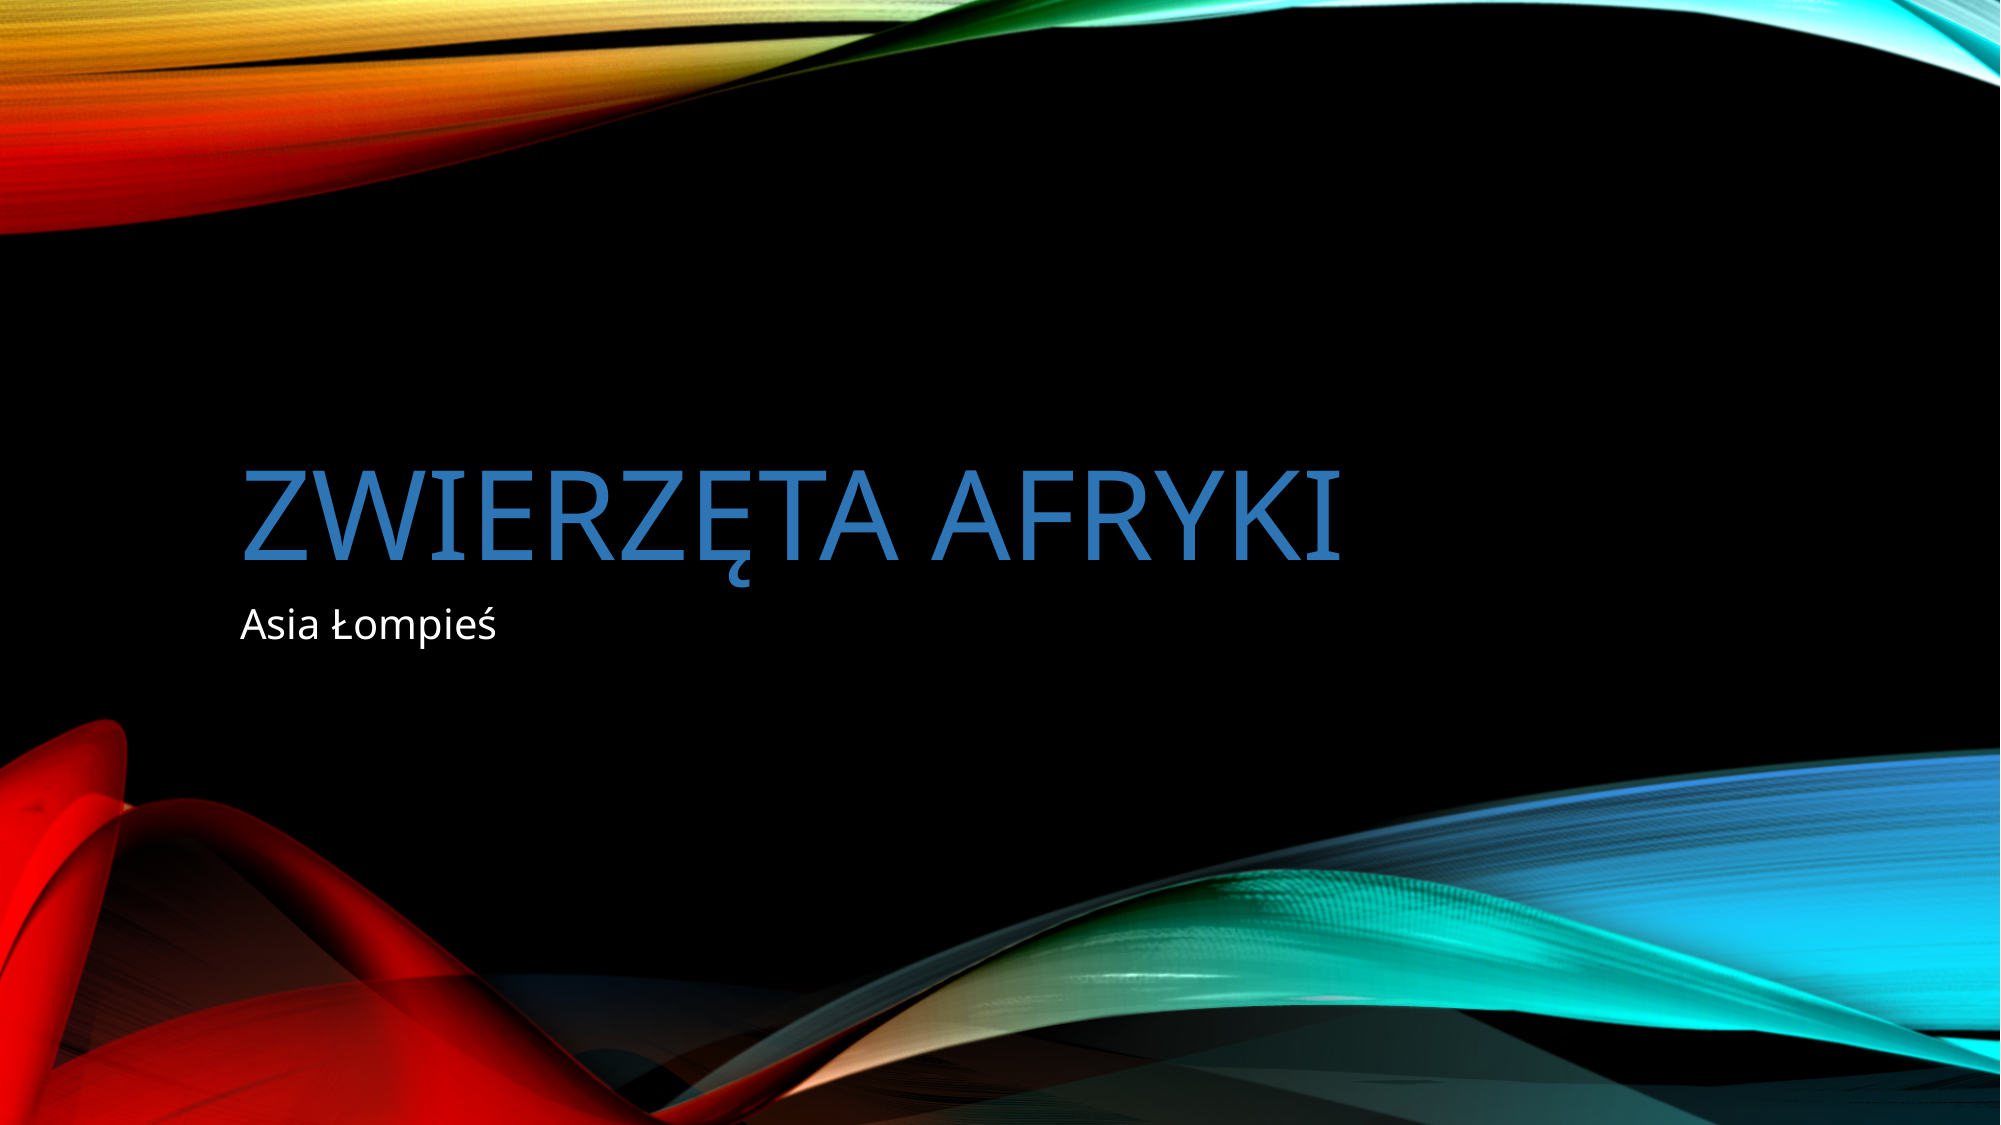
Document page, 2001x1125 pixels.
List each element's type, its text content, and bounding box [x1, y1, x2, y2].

subtitle Asia Łompieś [225, 595, 1776, 709]
title Zwierzęta Afryki [225, 295, 1776, 595]
